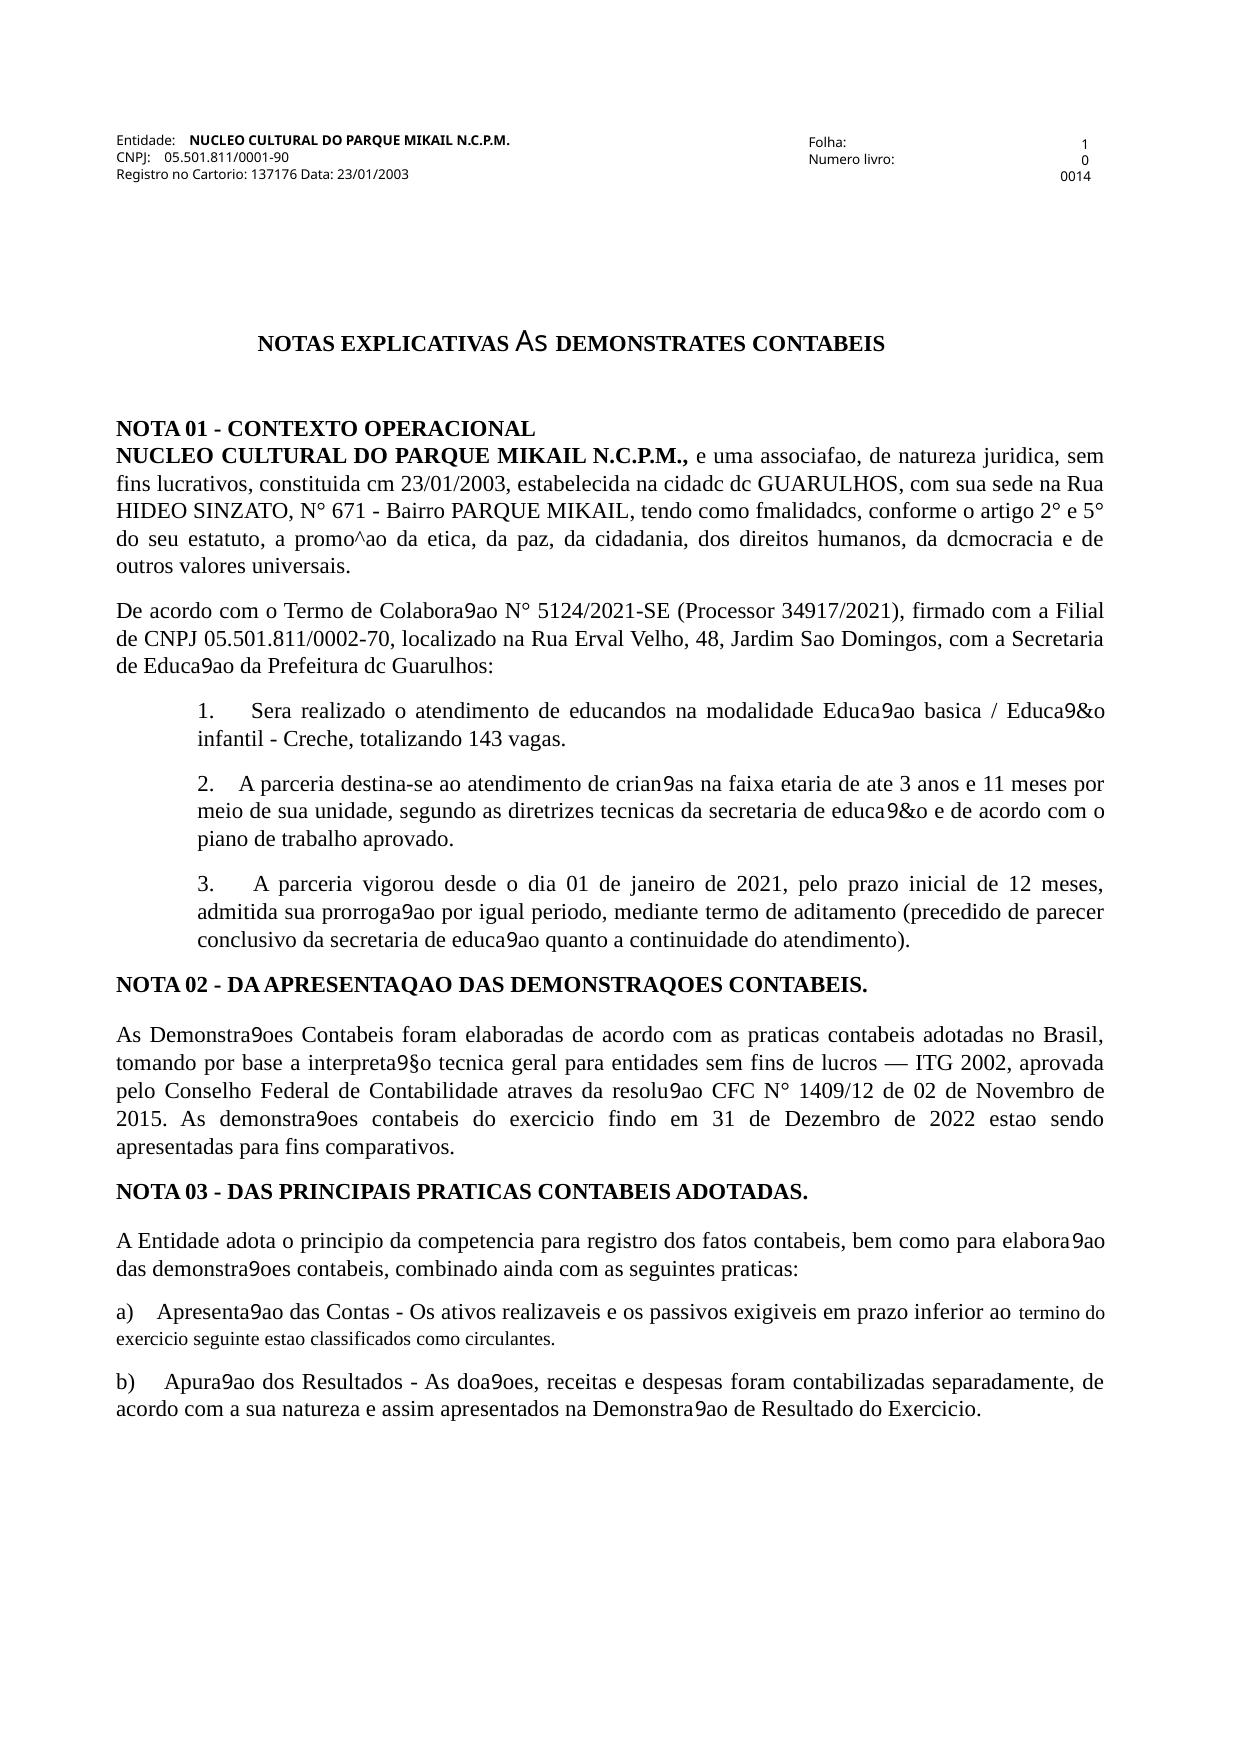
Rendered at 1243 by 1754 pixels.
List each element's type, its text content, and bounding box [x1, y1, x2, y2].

text_box Folha: Numero livro: [809, 134, 898, 170]
text_box 10 0014 [1061, 136, 1097, 171]
text_box NOTAS EXPLICATIVAS As DEMONSTRATES CONTABEIS NOTA 01 - CONTEXTO OPERACIONAL NUCLEO CULTURAL DO PARQUE MIKAIL N.C.P.M., e uma associafao, de natureza juridica, sem fins lucrativos, constituida cm 23/01/2003, estabelecida na cidadc dc GUARULHOS, com sua sede na Rua HIDEO SINZATO, N° 671 - Bairro PARQUE MIKAIL, tendo como fmalidadcs, conforme o artigo 2° e 5° do seu estatuto, a promo^ao da etica, da paz, da cidadania, dos direitos humanos, da dcmocracia e de outros valores universais. De acordo com o Termo de Colabora9ao N° 5124/2021-SE (Processor 34917/2021), firmado com a Filial de CNPJ 05.501.811/0002-70, localizado na Rua Erval Velho, 48, Jardim Sao Domingos, com a Secretaria de Educa9ao da Prefeitura dc Guarulhos: 1. Sera realizado o atendimento de educandos na modalidade Educa9ao basica / Educa9&o infantil - Creche, totalizando 143 vagas. 2. A parceria destina-se ao atendimento de crian9as na faixa etaria de ate 3 anos e 11 meses por meio de sua unidade, segundo as diretrizes tecnicas da secretaria de educa9&o e de acordo com o piano de trabalho aprovado. 3. A parceria vigorou desde o dia 01 de janeiro de 2021, pelo prazo inicial de 12 meses, admitida sua prorroga9ao por igual periodo, mediante termo de aditamento (precedido de parecer conclusivo da secretaria de educa9ao quanto a continuidade do atendimento). NOTA 02 - DA APRESENTAQAO DAS DEMONSTRAQOES CONTABEIS. As Demonstra9oes Contabeis foram elaboradas de acordo com as praticas contabeis adotadas no Brasil, tomando por base a interpreta9§o tecnica geral para entidades sem fins de lucros — ITG 2002, aprovada pelo Conselho Federal de Contabilidade atraves da resolu9ao CFC N° 1409/12 de 02 de Novembro de 2015. As demonstra9oes contabeis do exercicio findo em 31 de Dezembro de 2022 estao sendo apresentadas para fins comparativos. NOTA 03 - DAS PRINCIPAIS PRATICAS CONTABEIS ADOTADAS. A Entidade adota o principio da competencia para registro dos fatos contabeis, bem como para elabora9ao das demonstra9oes contabeis, combinado ainda com as seguintes praticas: a) Apresenta9ao das Contas - Os ativos realizaveis e os passivos exigiveis em prazo inferior ao termino do exercicio seguinte estao classificados como circulantes. b) Apura9ao dos Resultados - As doa9oes, receitas e despesas foram contabilizadas separadamente, de acordo com a sua natureza e assim apresentados na Demonstra9ao de Resultado do Exercicio. [116, 274, 1106, 1499]
text_box Entidade: NUCLEO CULTURAL DO PARQUE MIKAIL N.C.P.M. CNPJ: 05.501.811/0001-90 Registro no Cartorio: 137176 Data: 23/01/2003 [116, 132, 608, 187]
